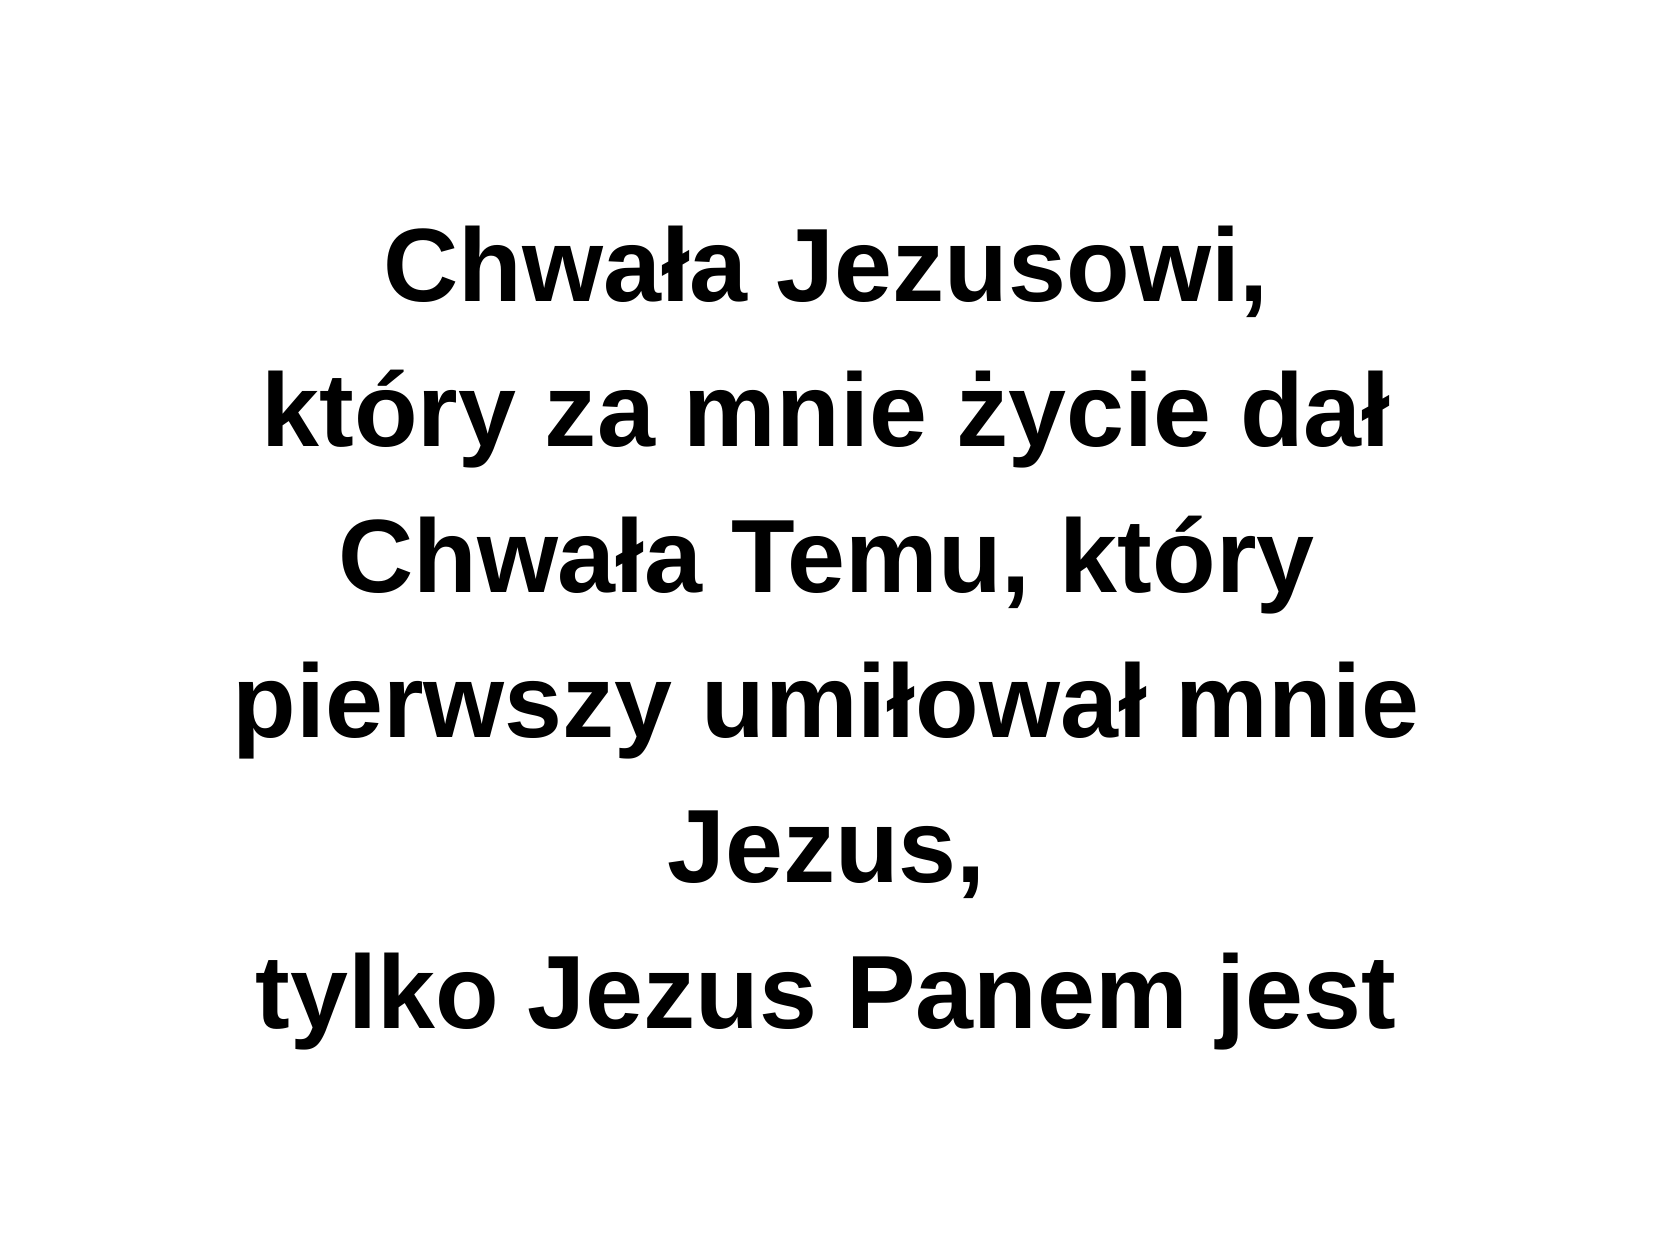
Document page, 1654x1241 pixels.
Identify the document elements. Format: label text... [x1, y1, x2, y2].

subtitle Chwała Jezusowi, który za mnie życie dał Chwała Temu, który pierwszy umiłował mnie Jezus, tylko Jezus Panem jest [0, 0, 1654, 1229]
